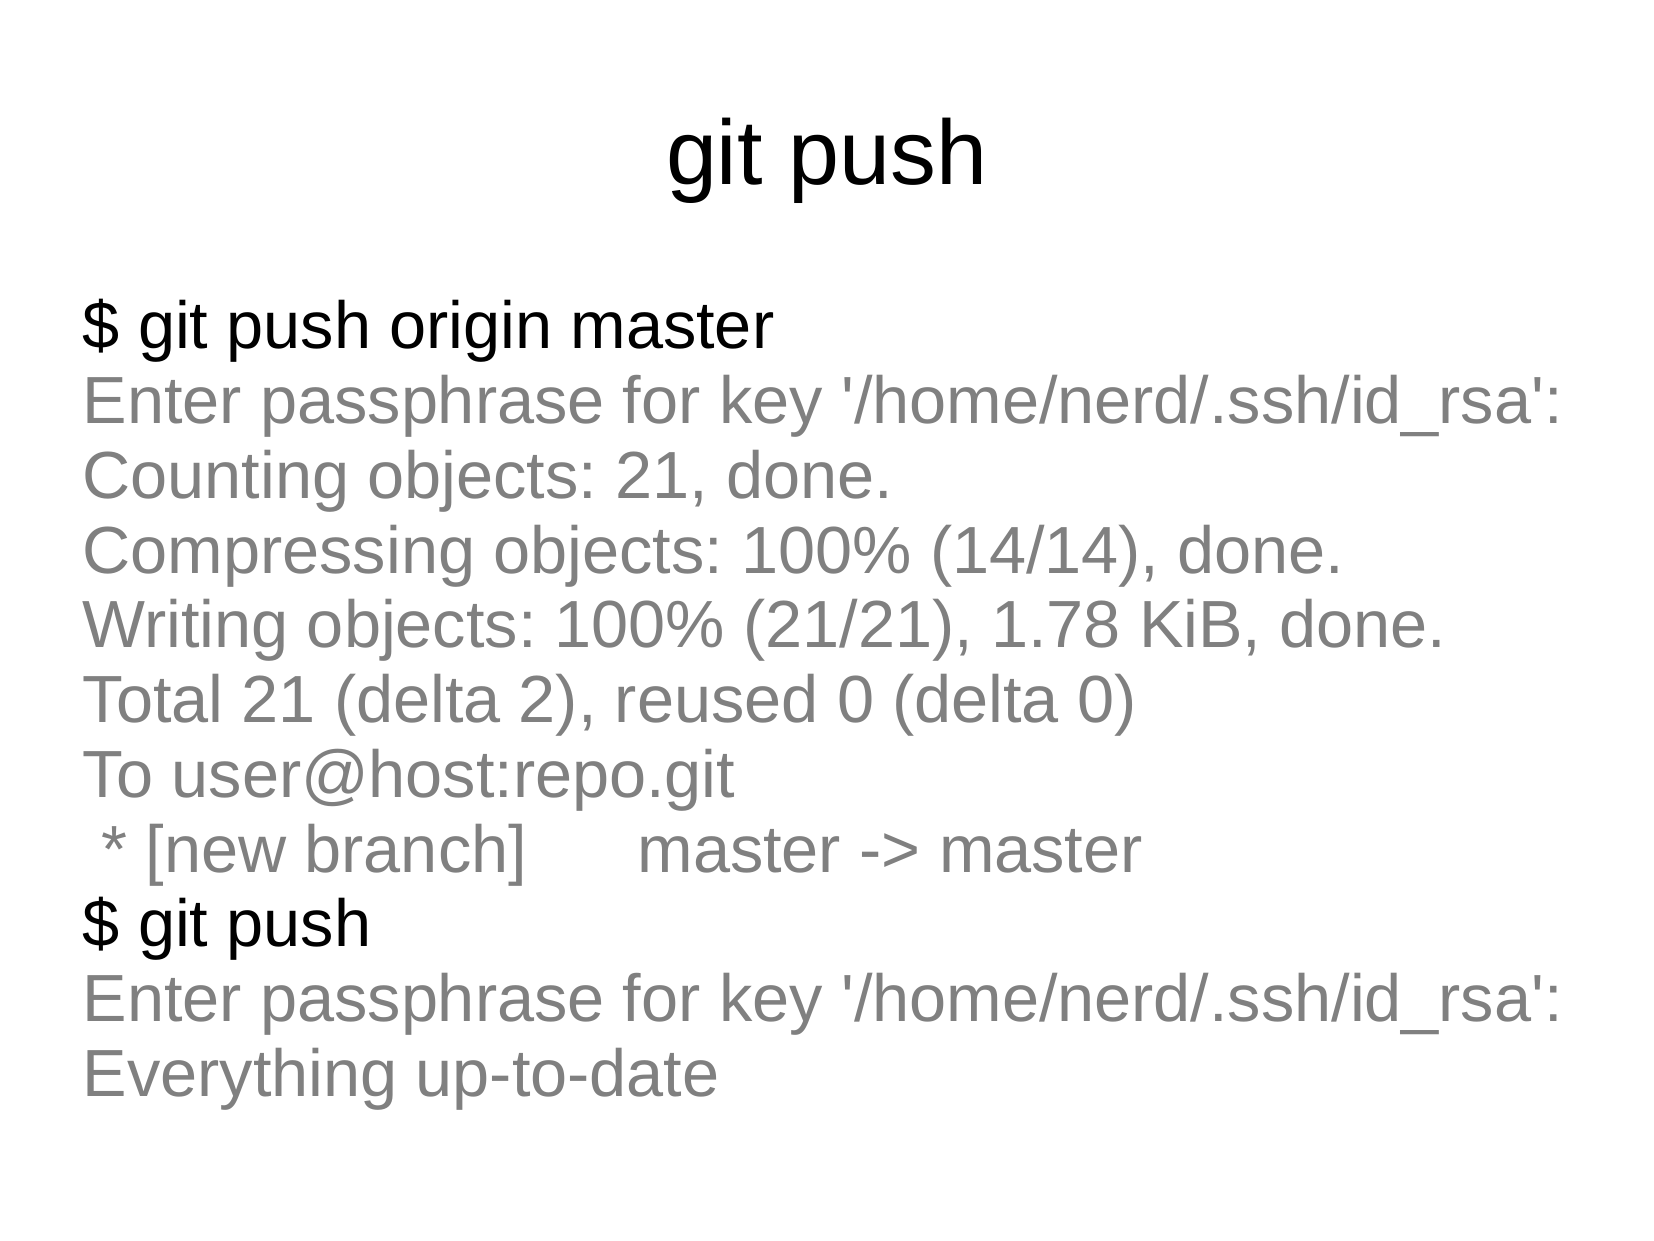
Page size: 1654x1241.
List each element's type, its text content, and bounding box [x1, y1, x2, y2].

subtitle $ git push origin master Enter passphrase for key '/home/nerd/.ssh/id_rsa': Counting objects: 21, done. Compressing objects: 100% (14/14), done. Writing objects: 100% (21/21), 1.78 KiB, done. Total 21 (delta 2), reused 0 (delta 0) To user@host:repo.git * [new branch] master -> master $ git push Enter passphrase for key '/home/nerd/.ssh/id_rsa': Everything up-to-date [82, 288, 1571, 1111]
title git push [82, 56, 1571, 250]
